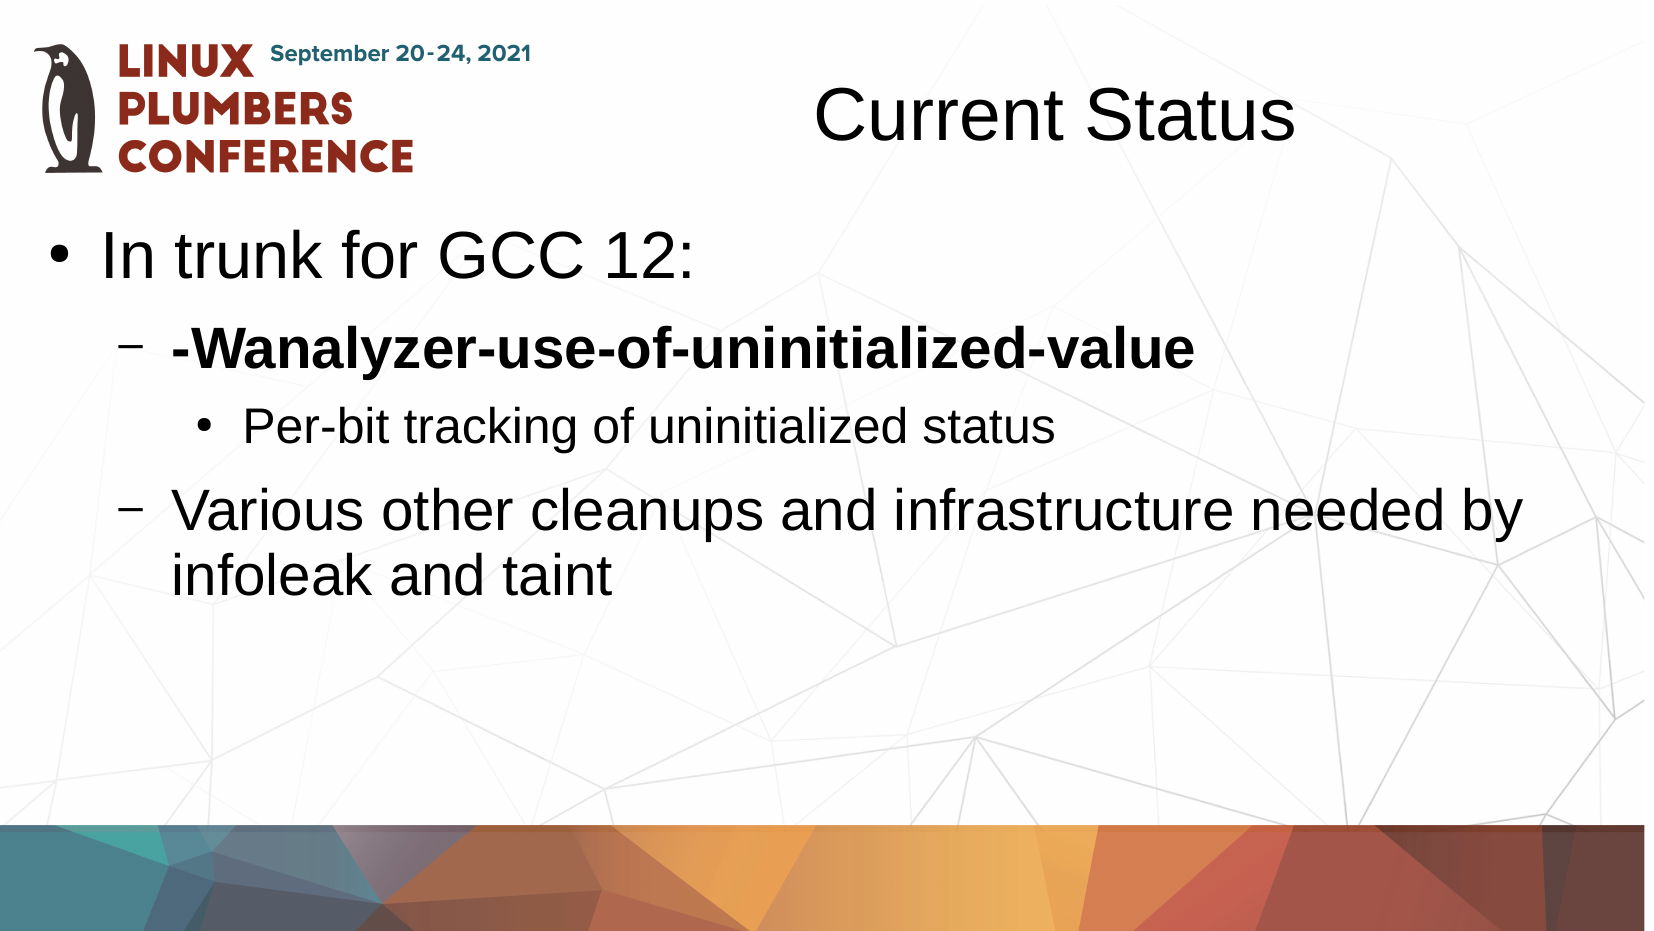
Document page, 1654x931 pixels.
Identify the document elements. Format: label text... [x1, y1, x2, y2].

list In trunk for GCC 12: -Wanalyzer-use-of-uninitialized-value Per-bit tracking of uninitialized status Various other cleanups and infrastructure needed by infoleak and taint [30, 217, 1645, 796]
title Current Status [540, 37, 1571, 193]
picture [0, 1, 1645, 931]
